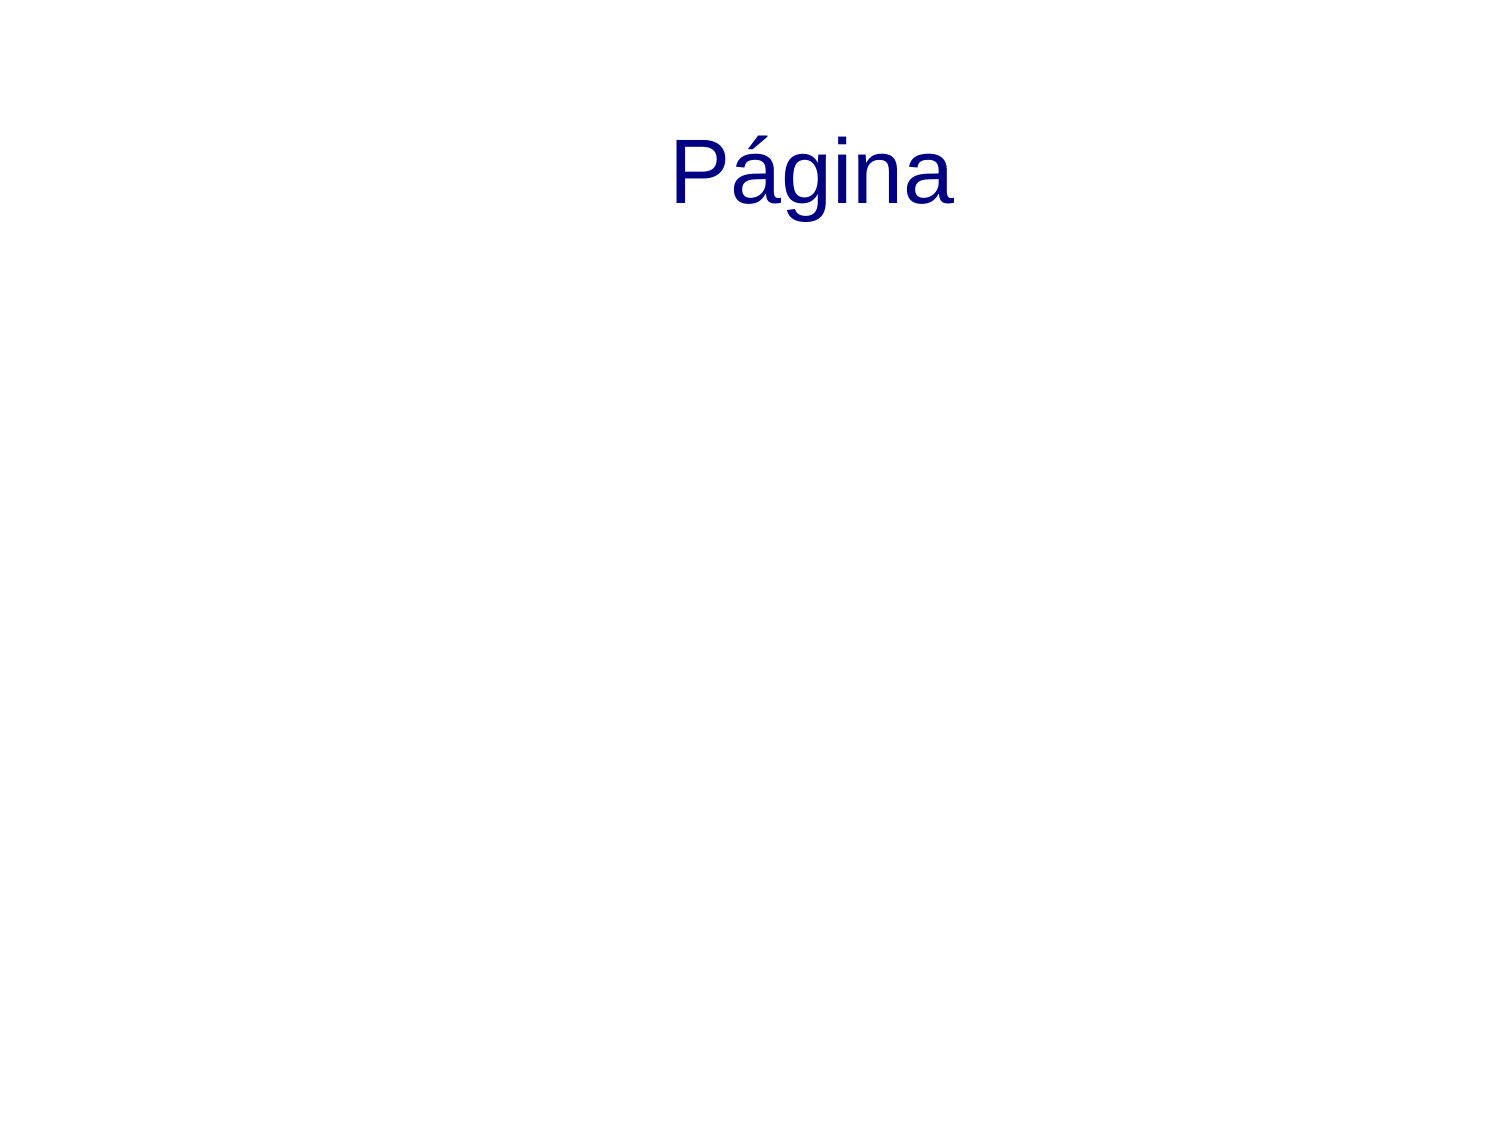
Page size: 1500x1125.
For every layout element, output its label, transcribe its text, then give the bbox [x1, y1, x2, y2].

title Página [150, 77, 1500, 266]
